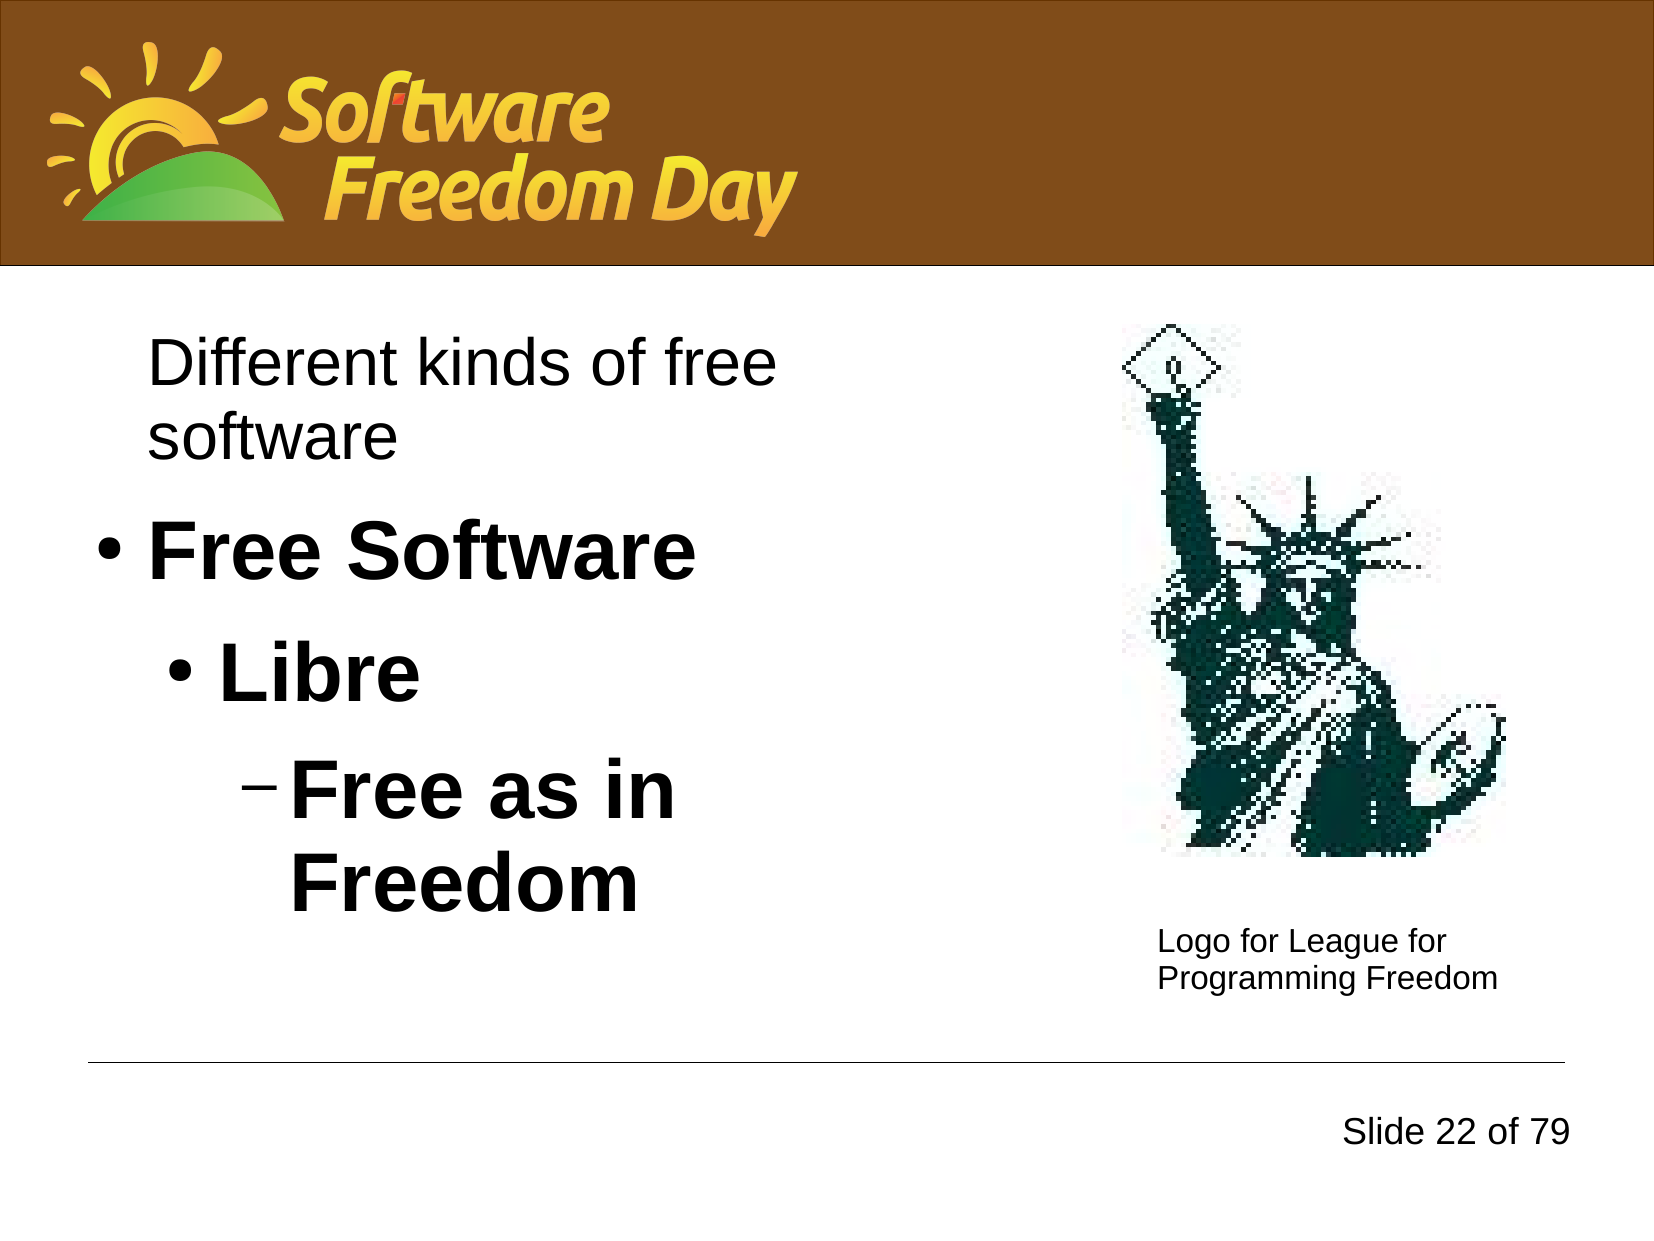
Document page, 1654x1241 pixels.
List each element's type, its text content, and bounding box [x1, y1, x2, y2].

text_box Logo for League for Programming Freedom [1142, 915, 1595, 1034]
picture [1122, 324, 1506, 857]
list Different kinds of free software Free Software Libre Free as in Freedom [76, 324, 1004, 1045]
picture [47, 42, 798, 237]
